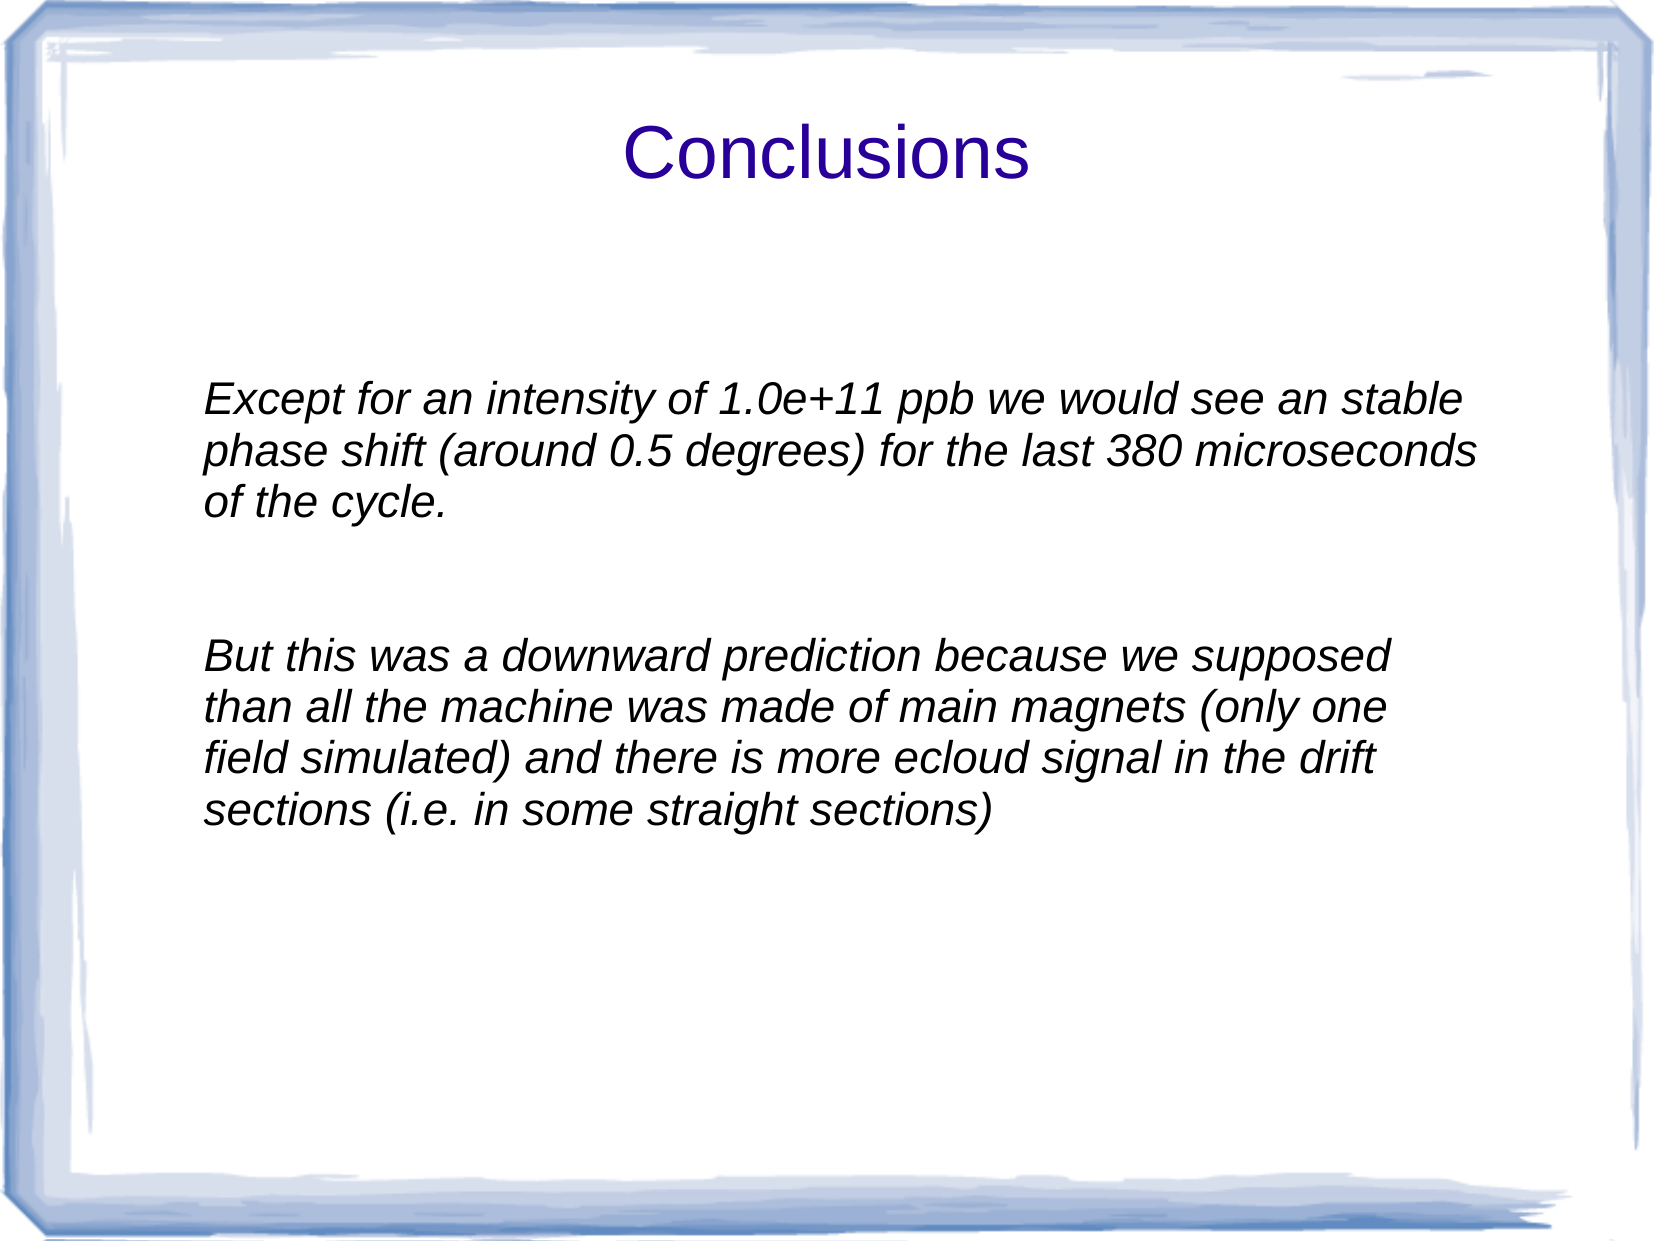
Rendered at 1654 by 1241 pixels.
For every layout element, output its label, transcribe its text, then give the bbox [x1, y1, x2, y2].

text_box Except for an intensity of 1.0e+11 ppb we would see an stable phase shift (around 0.5 degrees) for the last 380 microseconds of the cycle. But this was a downward prediction because we supposed than all the machine was made of main magnets (only one field simulated) and there is more ecloud signal in the drift sections (i.e. in some straight sections) [188, 366, 1501, 965]
title Conclusions [82, 49, 1571, 257]
picture [0, 0, 1654, 1241]
